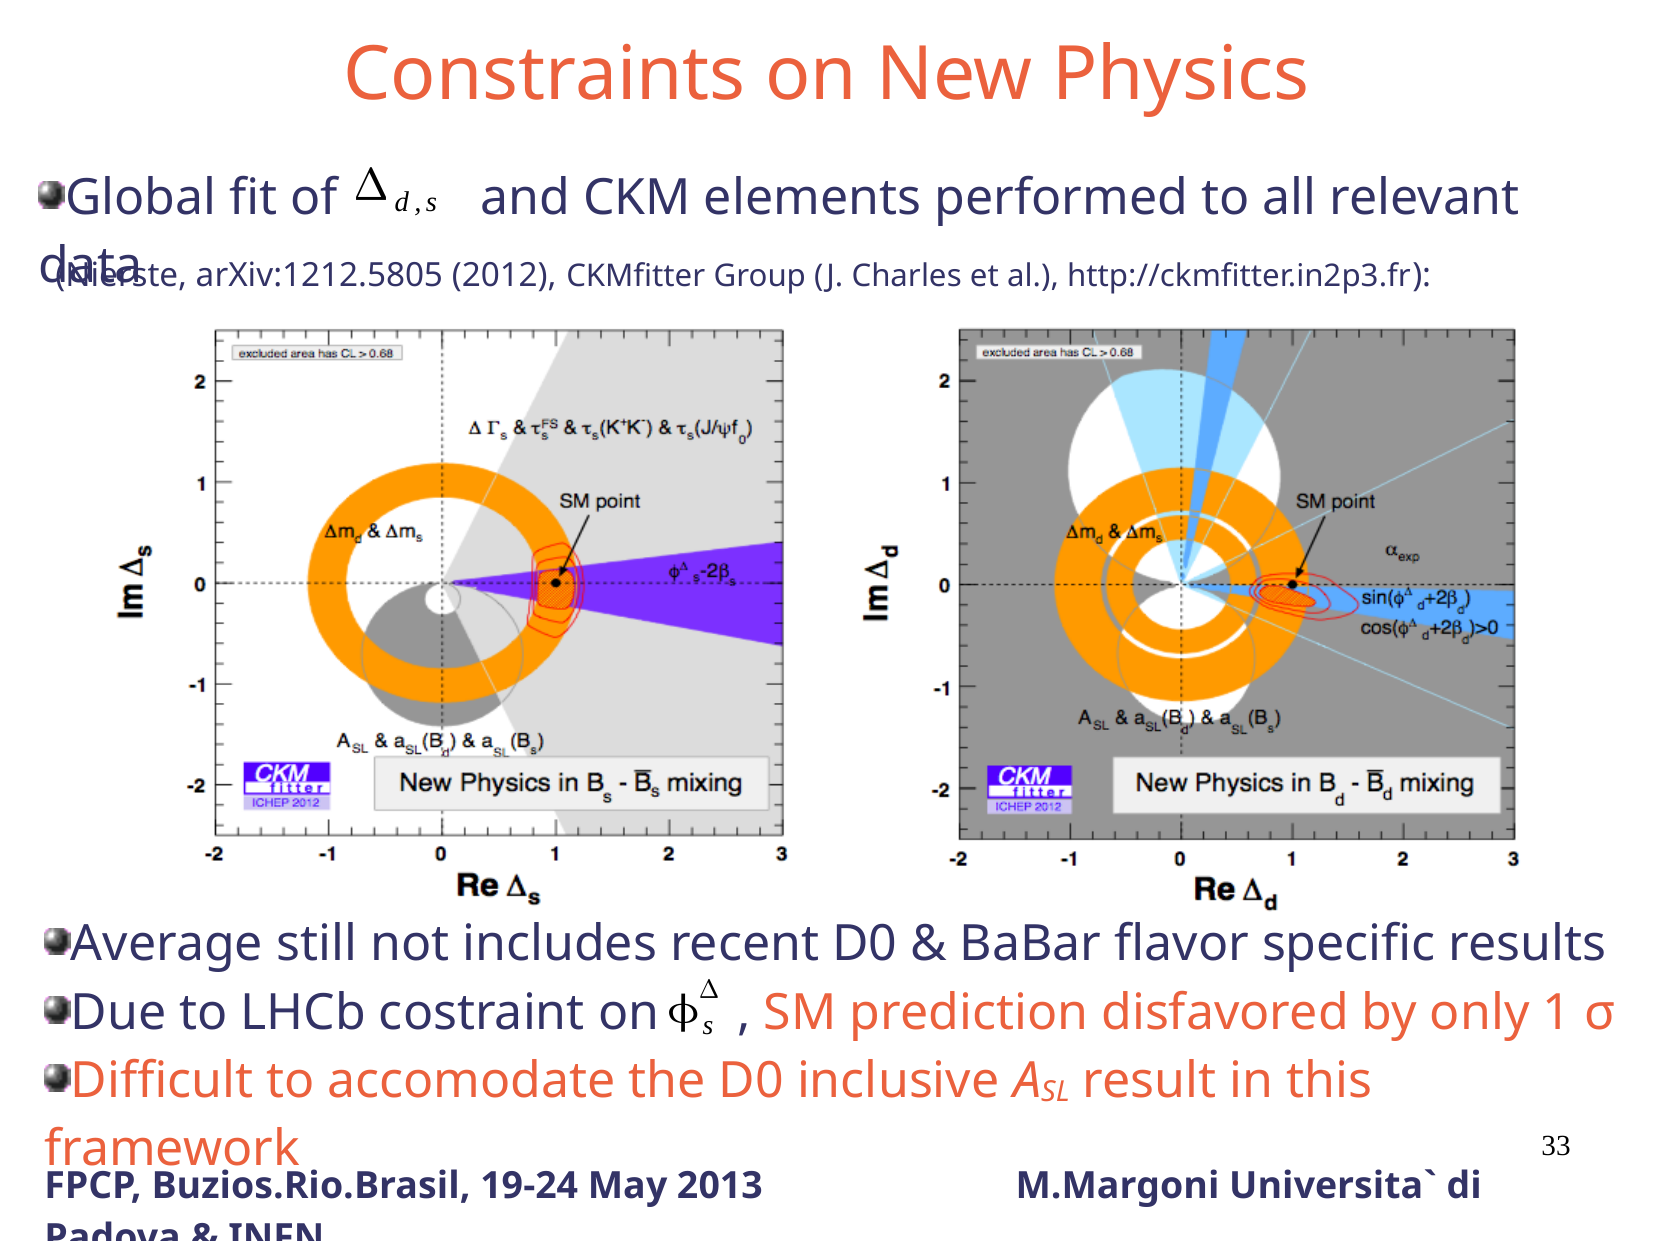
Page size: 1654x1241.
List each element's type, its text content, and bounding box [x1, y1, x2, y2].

text_box Global fit of and CKM elements performed to all relevant data [23, 153, 1595, 246]
chart [655, 973, 733, 1040]
text_box (Nierste, arXiv:1212.5805 (2012), CKMfitter Group (J. Charles et al.), http://ckmfitter.in2p3.fr): [40, 246, 1595, 310]
text_box FPCP, Buzios.Rio.Brasil, 19-24 May 2013 M.Margoni Universita` di Padova & INFN [29, 1151, 1625, 1225]
title Constraints on New Physics [82, 0, 1571, 153]
text_box Average still not includes recent D0 & BaBar flavor specific results Due to LHCb costraint on , SM prediction disfavored by only 1 σ Difficult to accomodate the D0 inclusive ASL result in this framework [29, 900, 1654, 1155]
picture [88, 310, 1565, 900]
chart [343, 157, 449, 219]
